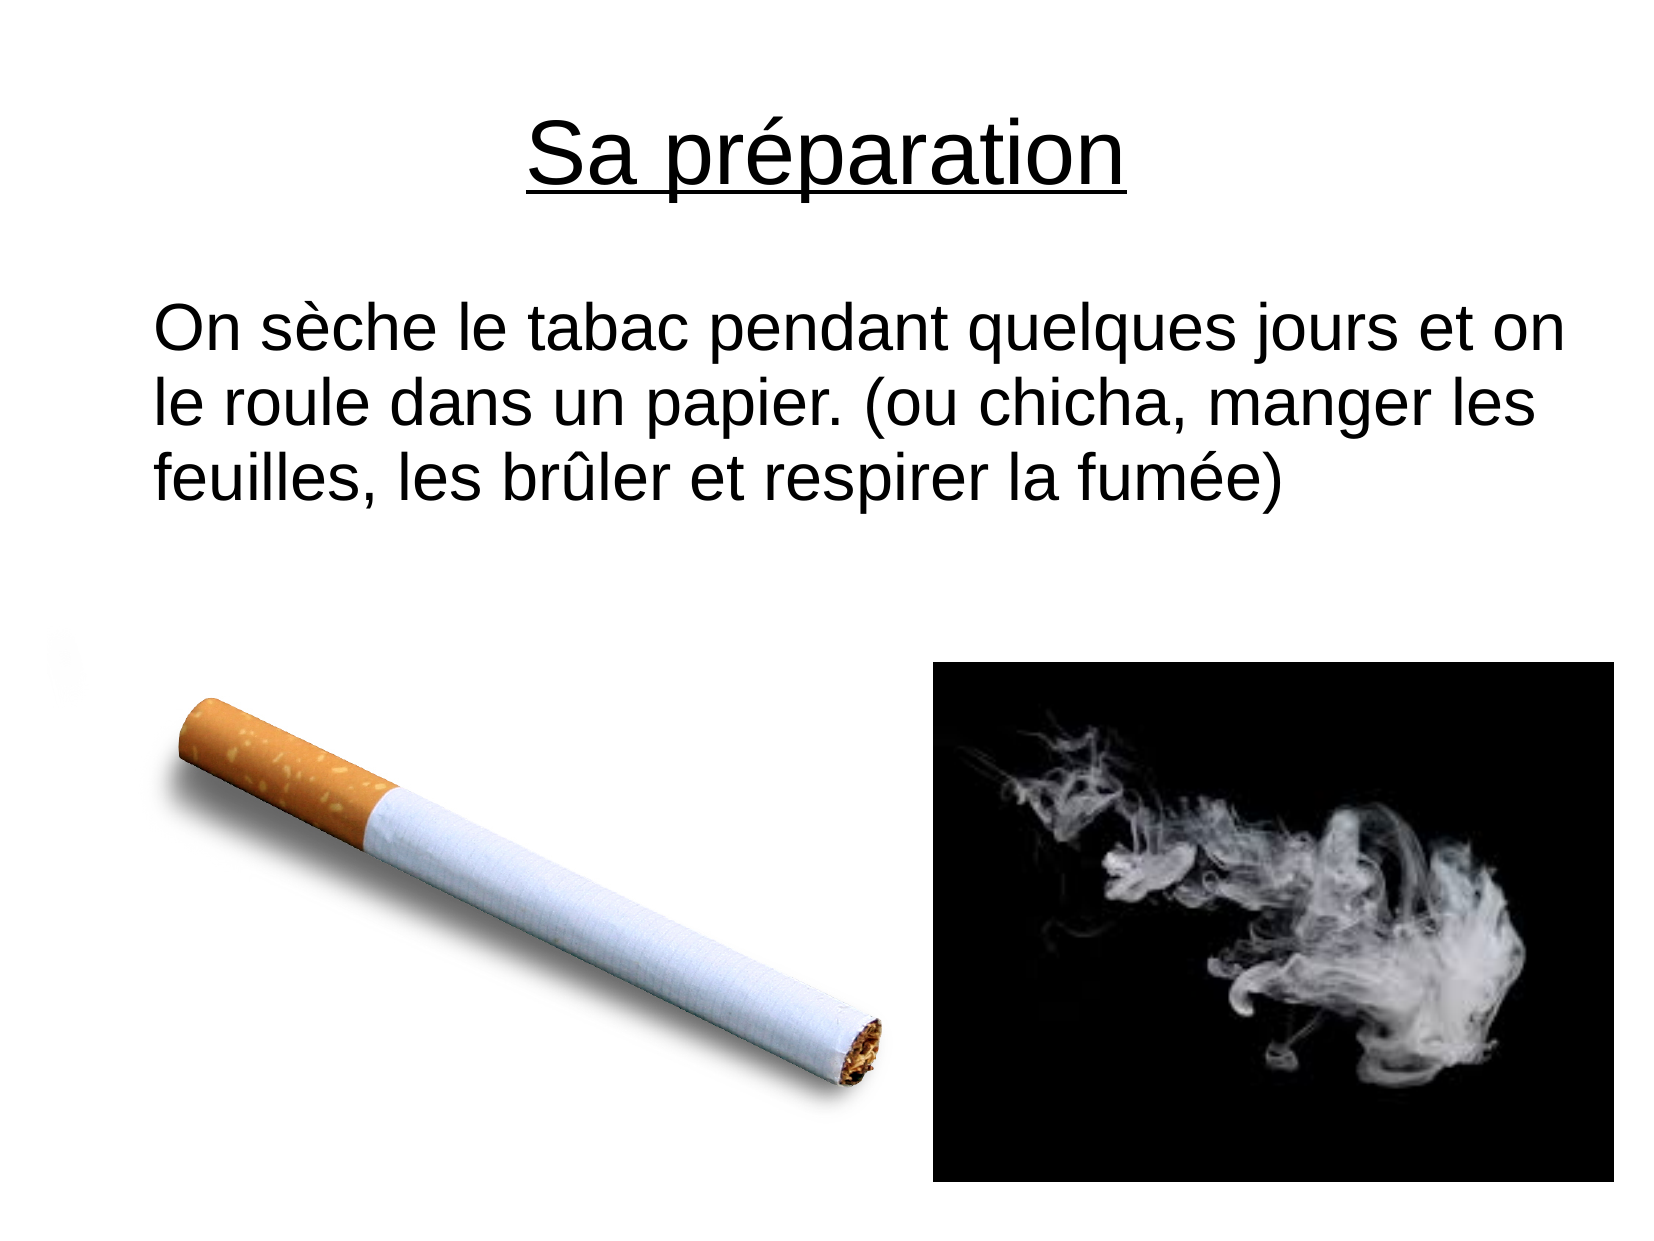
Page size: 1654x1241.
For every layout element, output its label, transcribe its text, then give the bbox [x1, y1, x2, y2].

title Sa préparation [82, 49, 1571, 257]
picture [47, 590, 1614, 1201]
list On sèche le tabac pendant quelques jours et on le roule dans un papier. (ou chicha, manger les feuilles, les brûler et respirer la fumée) [82, 290, 1571, 662]
